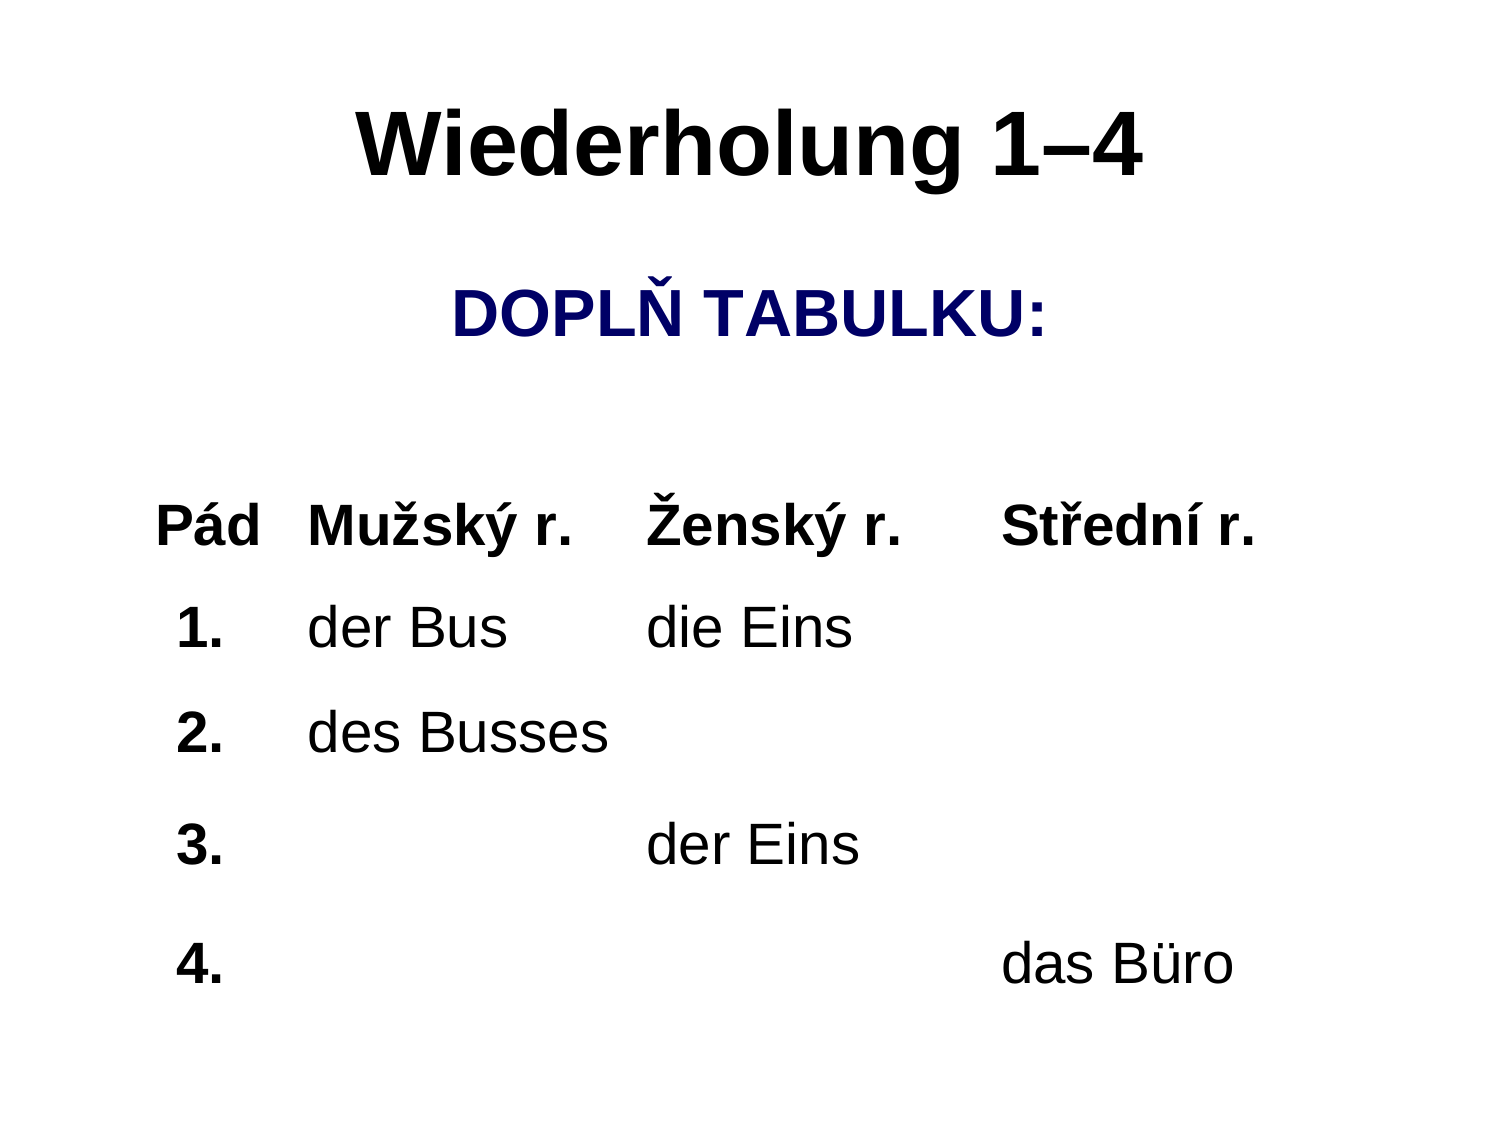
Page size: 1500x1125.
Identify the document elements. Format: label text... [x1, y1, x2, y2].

table_header Ženský r. [632, 480, 986, 581]
list DOPLŇ TABULKU: [75, 262, 1426, 1007]
table_cell [632, 686, 986, 799]
table_cell [632, 917, 986, 1029]
table_cell 4. [124, 917, 293, 1029]
table_cell [293, 917, 632, 1029]
table_cell 2. [124, 686, 293, 799]
table_cell 1. [124, 581, 293, 686]
table_cell [986, 686, 1329, 799]
table_cell die Eins [632, 581, 986, 686]
table_header Mužský r. [293, 480, 632, 581]
table_cell das Büro [986, 917, 1329, 1029]
table_cell [986, 581, 1329, 686]
title Wiederholung 1–4 [75, 45, 1426, 233]
table_cell [986, 799, 1329, 917]
table_cell des Busses [293, 686, 632, 799]
table_cell 3. [124, 799, 293, 917]
table_cell der Eins [632, 799, 986, 917]
table_header Pád [124, 480, 293, 581]
table_cell der Bus [293, 581, 632, 686]
table_header Střední r. [986, 480, 1329, 581]
table_cell [293, 799, 632, 917]
